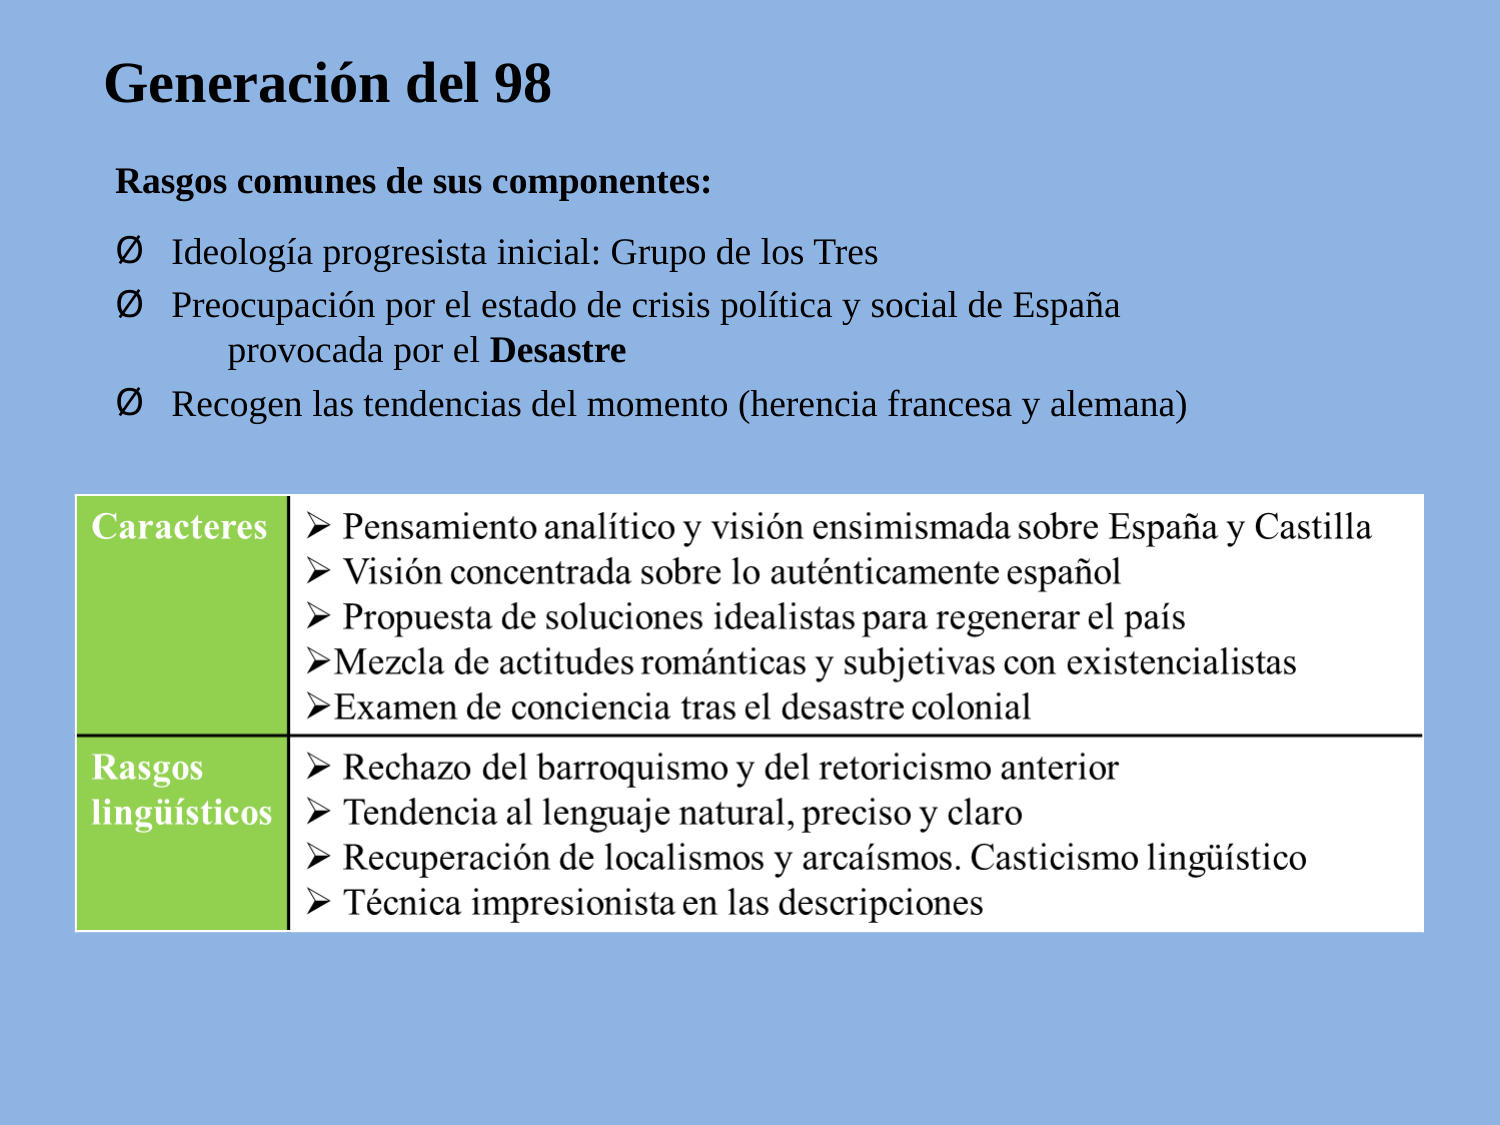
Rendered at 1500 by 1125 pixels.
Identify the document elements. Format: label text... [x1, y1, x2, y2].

text_box Rasgos comunes de sus componentes: [100, 149, 750, 220]
text_box Ideología progresista inicial: Grupo de los Tres Preocupación por el estado de crisis política y social de España provocada por el Desastre Recogen las tendencias del momento (herencia francesa y alemana) [100, 220, 1282, 456]
title Generación del 98 [88, 31, 1400, 127]
picture [67, 490, 1424, 948]
